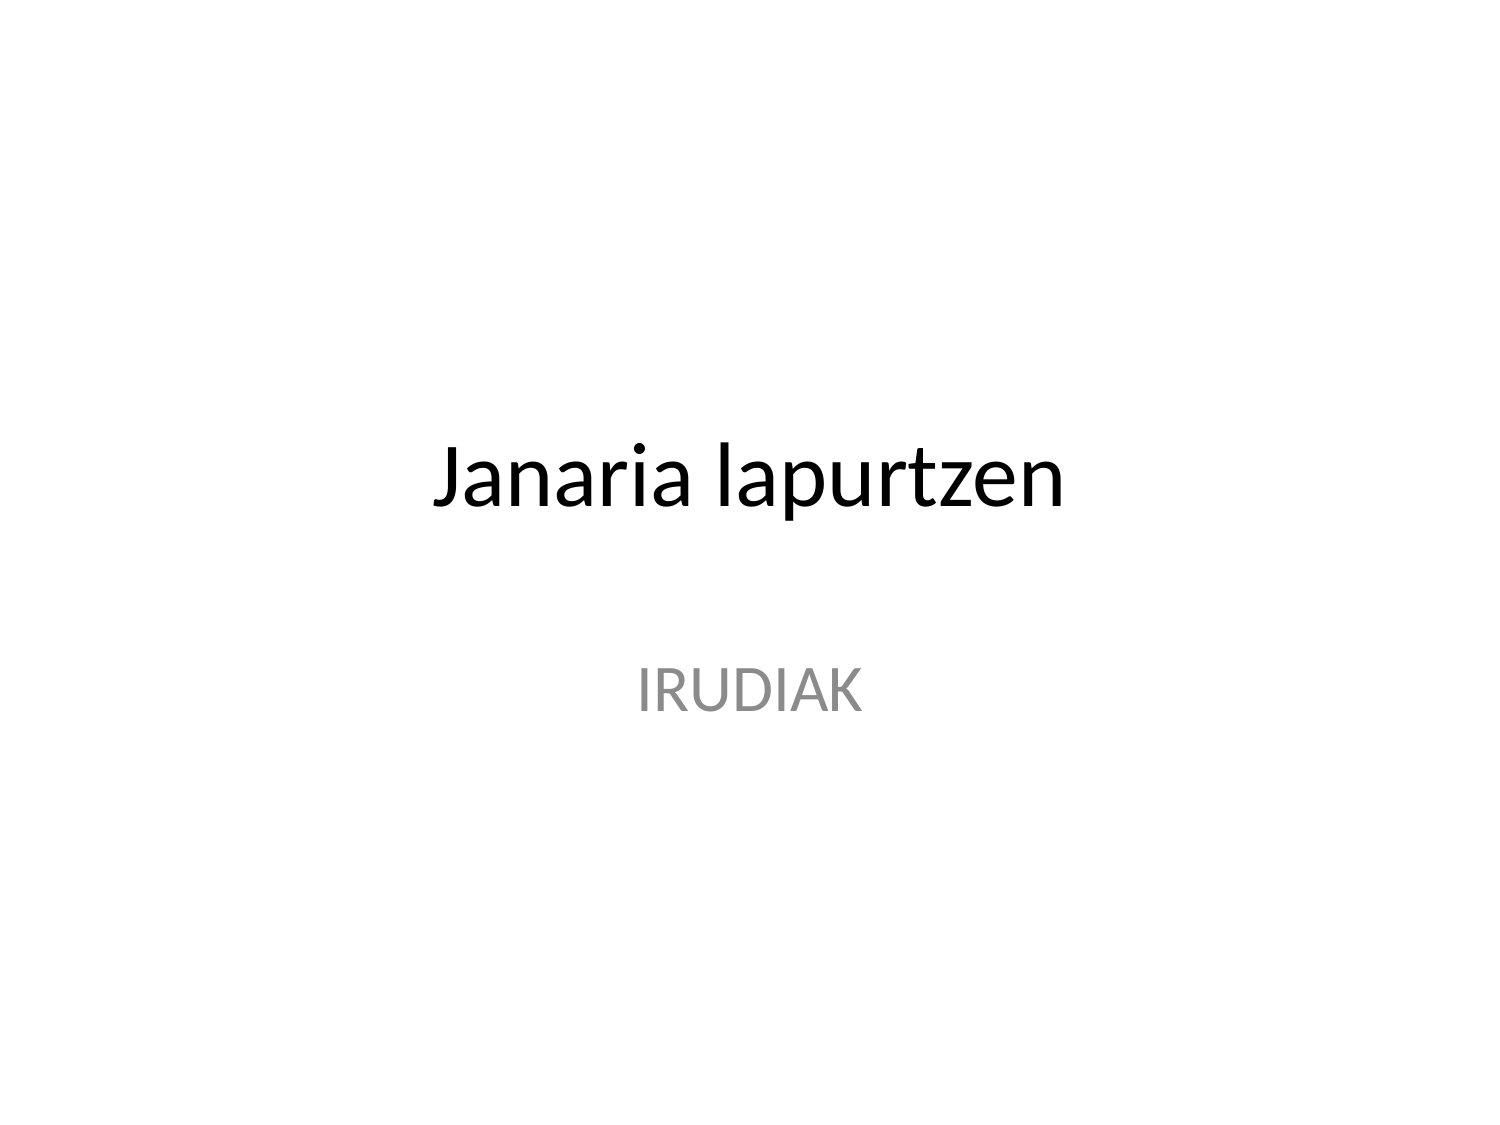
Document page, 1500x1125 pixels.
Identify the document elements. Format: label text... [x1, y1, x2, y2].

subtitle IRUDIAK [225, 637, 1275, 925]
title Janaria lapurtzen [112, 349, 1388, 591]
